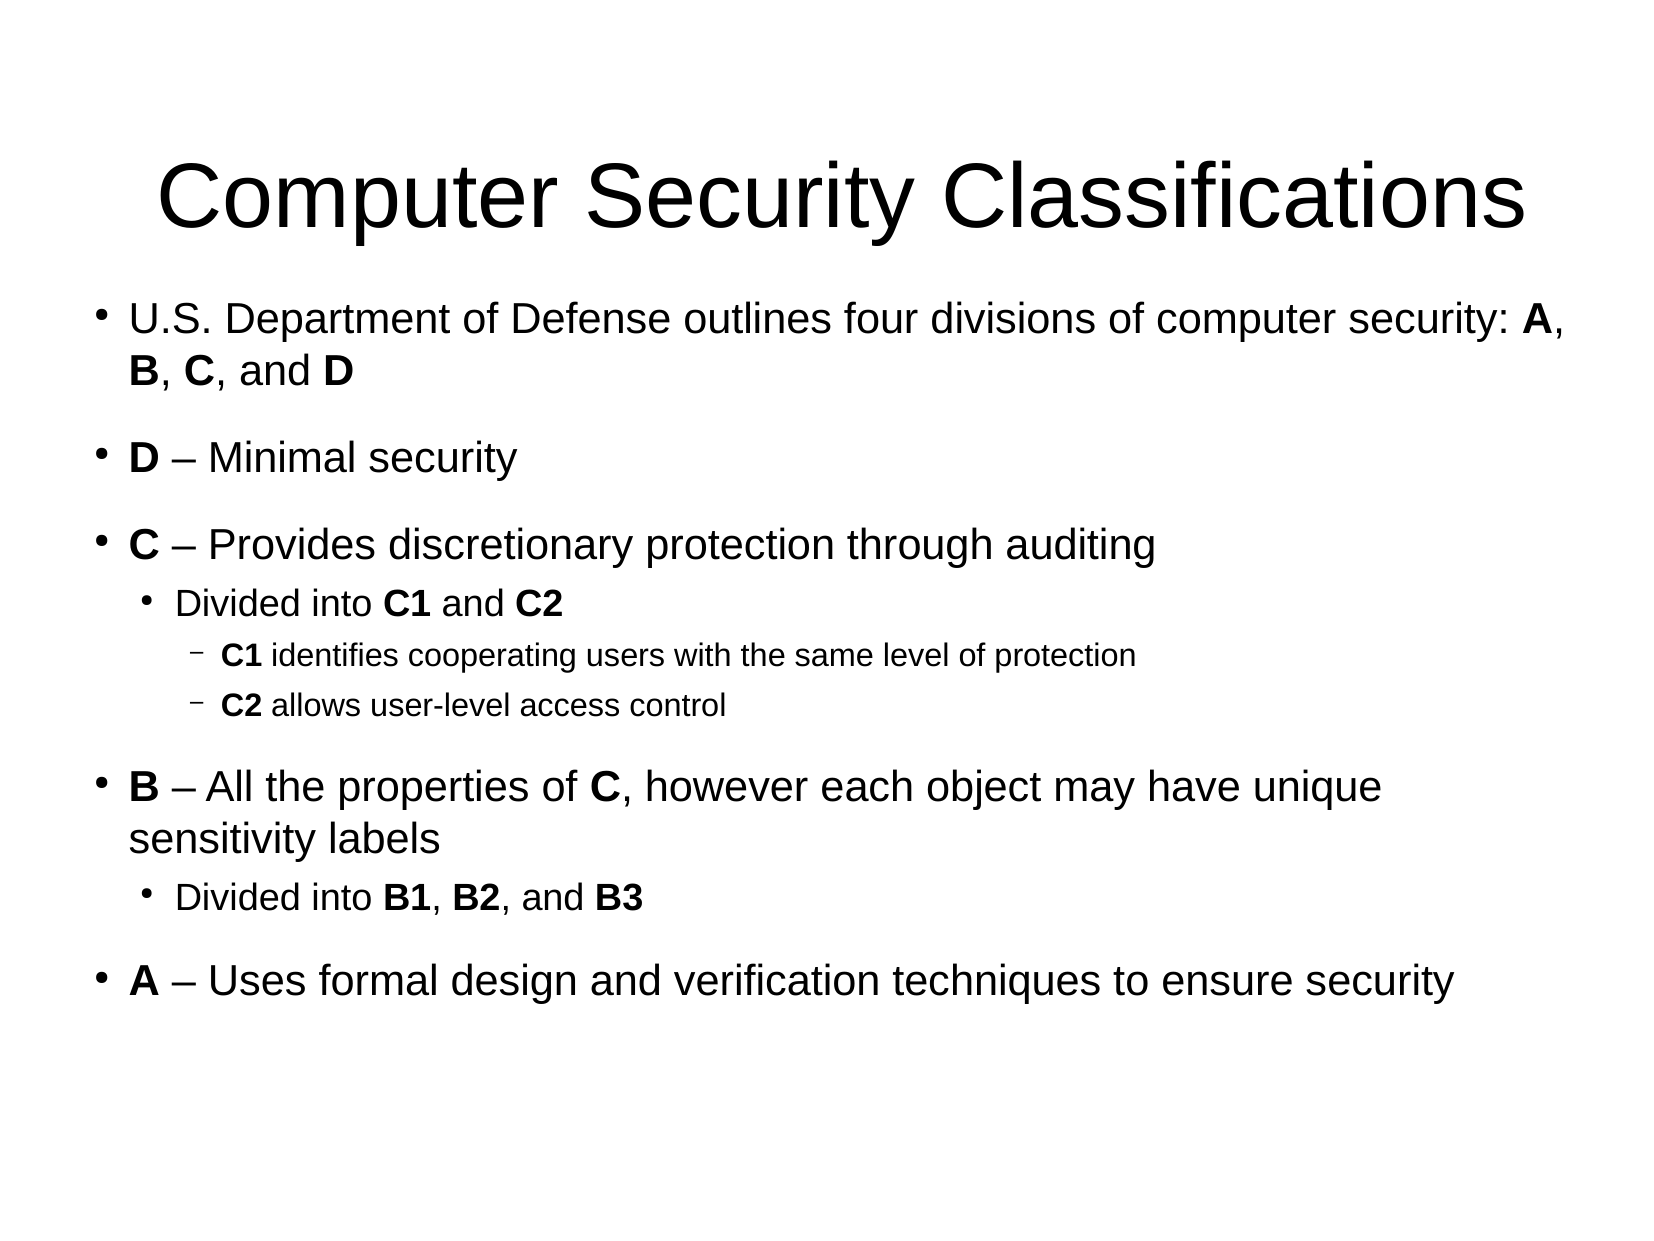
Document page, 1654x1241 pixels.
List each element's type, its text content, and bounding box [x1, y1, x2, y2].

list U.S. Department of Defense outlines four divisions of computer security: A, B, C, and D D – Minimal security C – Provides discretionary protection through auditing Divided into C1 and C2 C1 identifies cooperating users with the same level of protection C2 allows user-level access control B – All the properties of C, however each object may have unique sensitivity labels Divided into B1, B2, and B3 A – Uses formal design and verification techniques to ensure security [82, 290, 1571, 1010]
title Computer Security Classifications [82, 49, 1571, 257]
